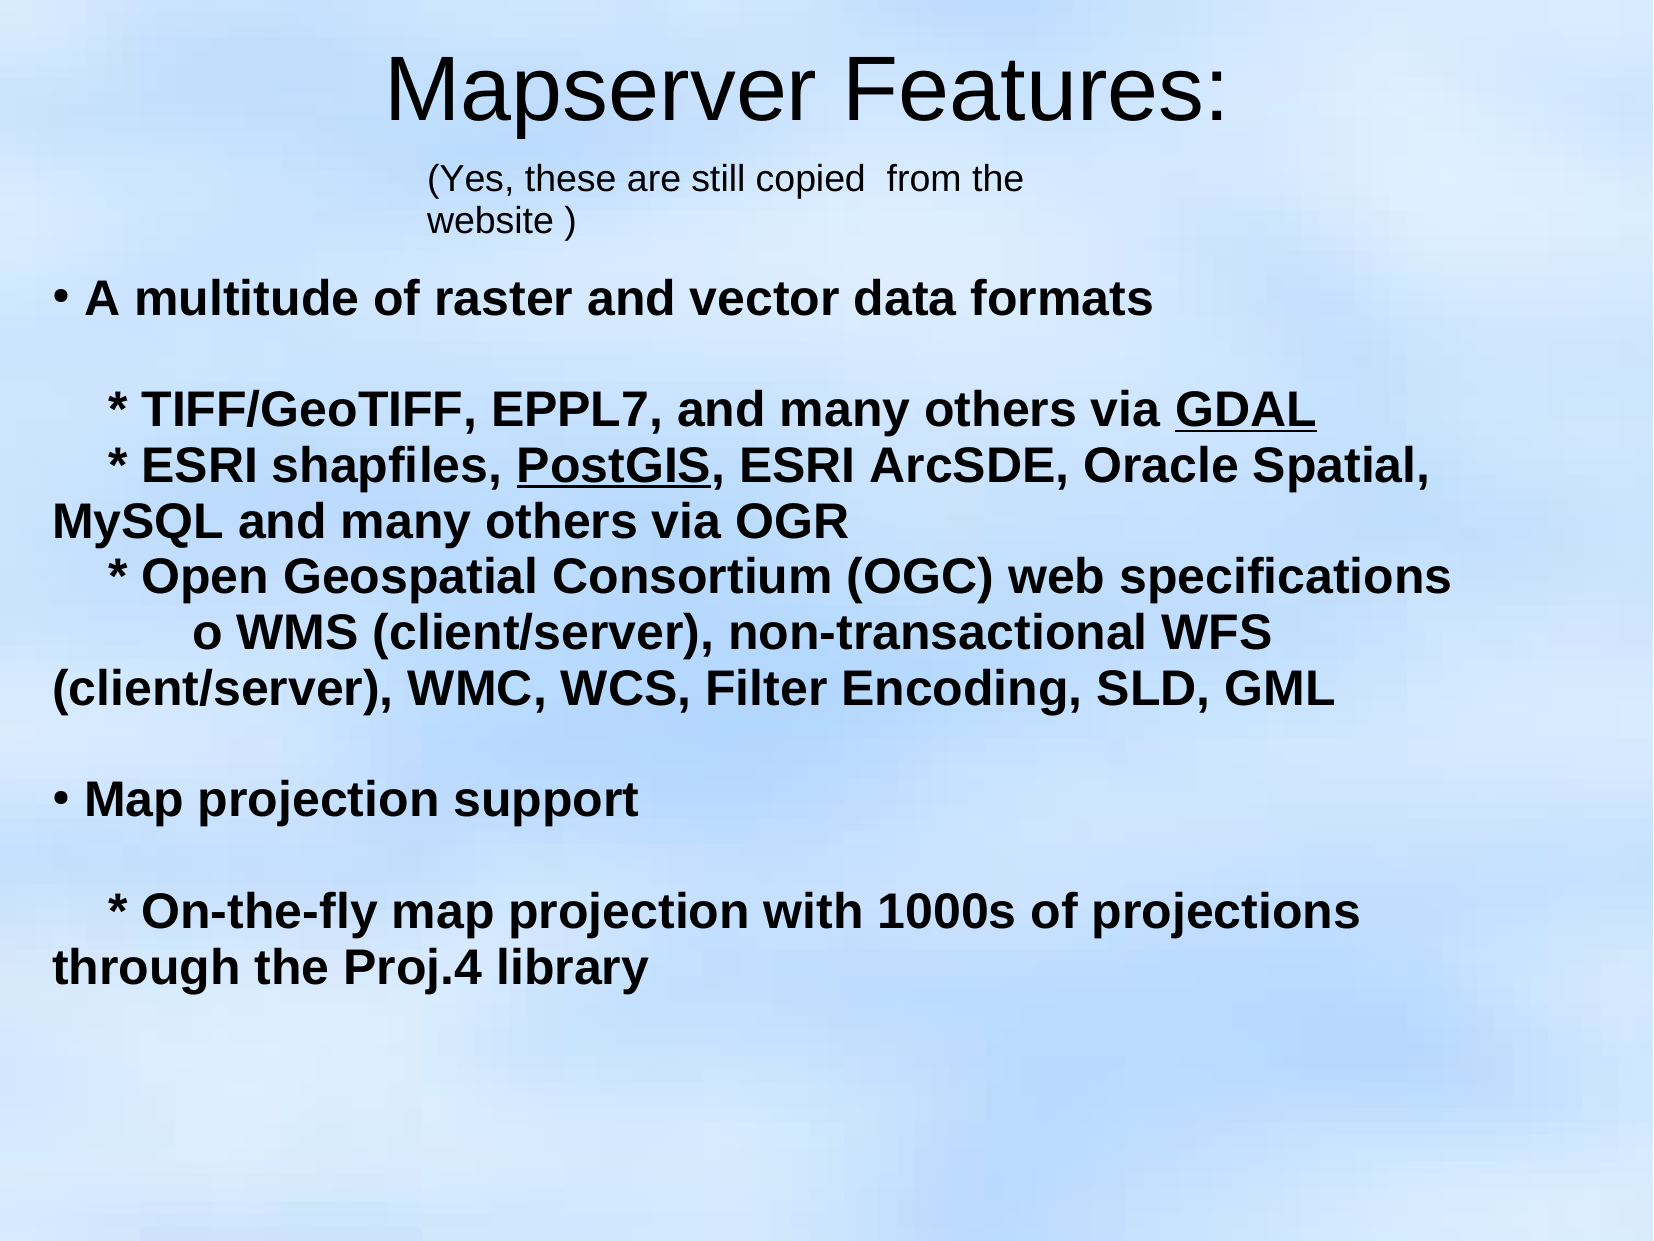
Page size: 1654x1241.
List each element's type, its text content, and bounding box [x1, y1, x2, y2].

text_box A multitude of raster and vector data formats * TIFF/GeoTIFF, EPPL7, and many others via GDAL * ESRI shapfiles, PostGIS, ESRI ArcSDE, Oracle Spatial, MySQL and many others via OGR * Open Geospatial Consortium (OGC) web specifications o WMS (client/server), non-transactional WFS (client/server), WMC, WCS, Filter Encoding, SLD, GML Map projection support * On-the-fly map projection with 1000s of projections through the Proj.4 library [37, 262, 1575, 1186]
text_box (Yes, these are still copied from the website ) [412, 149, 1135, 249]
text_box Mapserver Features: [165, 37, 1425, 141]
picture [0, 0, 1654, 1241]
